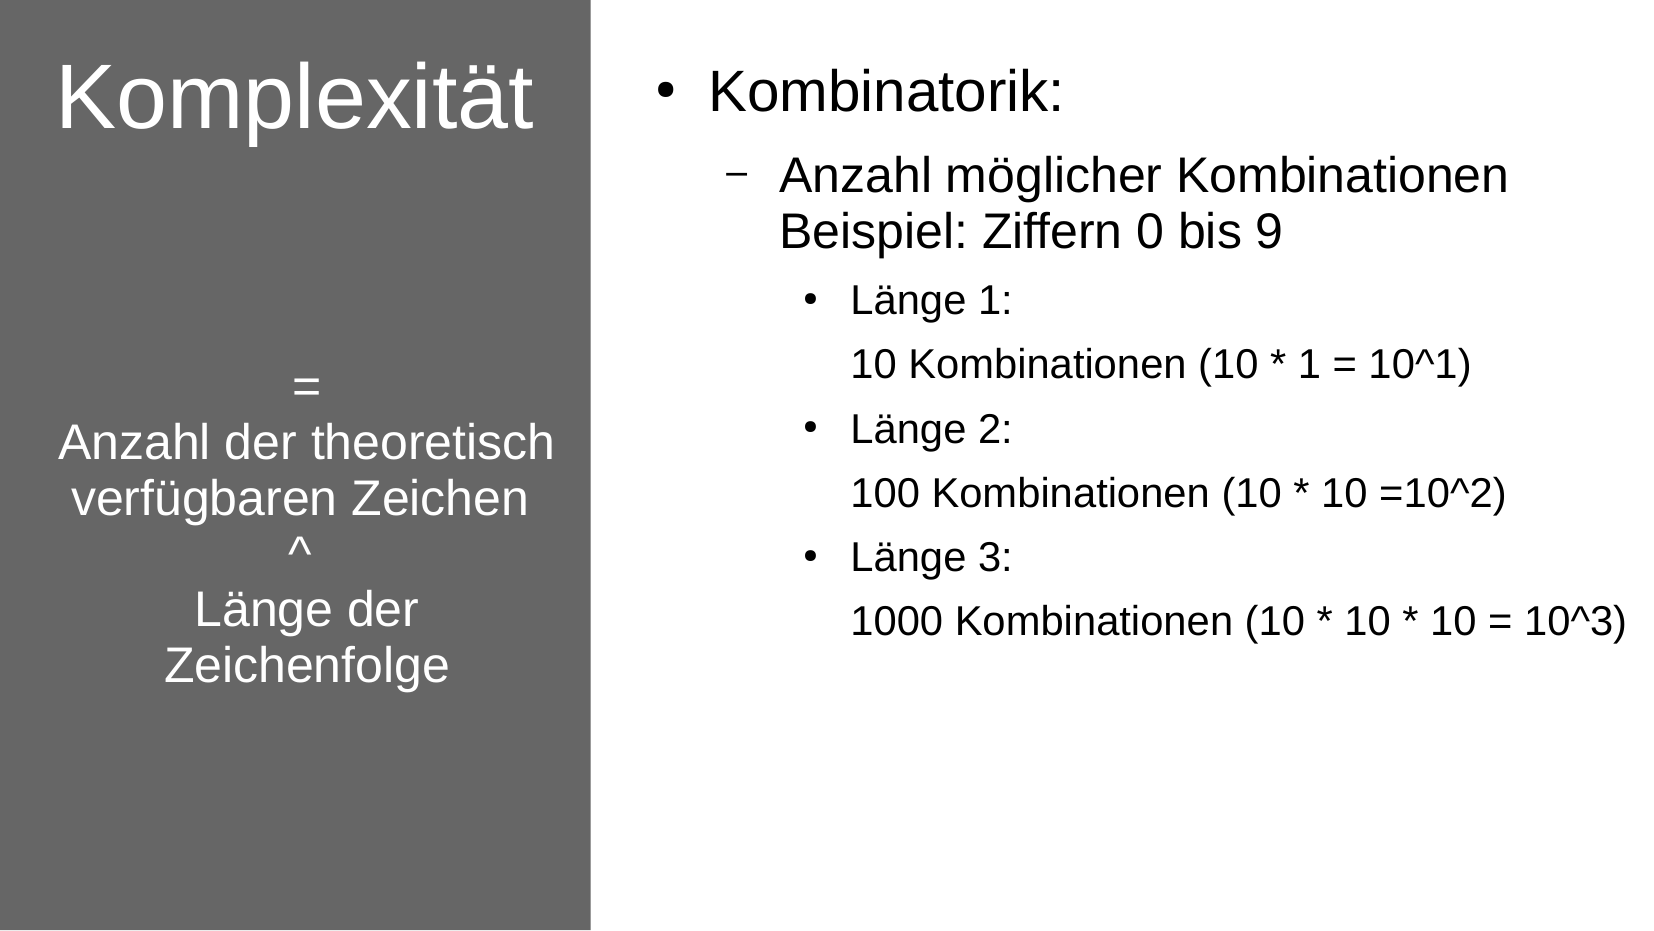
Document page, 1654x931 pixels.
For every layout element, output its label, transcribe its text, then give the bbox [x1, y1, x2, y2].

title Komplexität [47, 45, 544, 249]
title = Anzahl der theoretisch verfügbaren Zeichen ^ Länge der Zeichenfolge [47, 358, 567, 694]
list Kombinatorik: Anzahl möglicher Kombinationen Beispiel: Ziffern 0 bis 9 Länge 1: 10 Kombinationen (10 * 1 = 10^1) Länge 2: 100 Kombinationen (10 * 10 =10^2) Länge 3: 1000 Kombinationen (10 * 10 * 10 = 10^3) [637, 59, 1630, 886]
